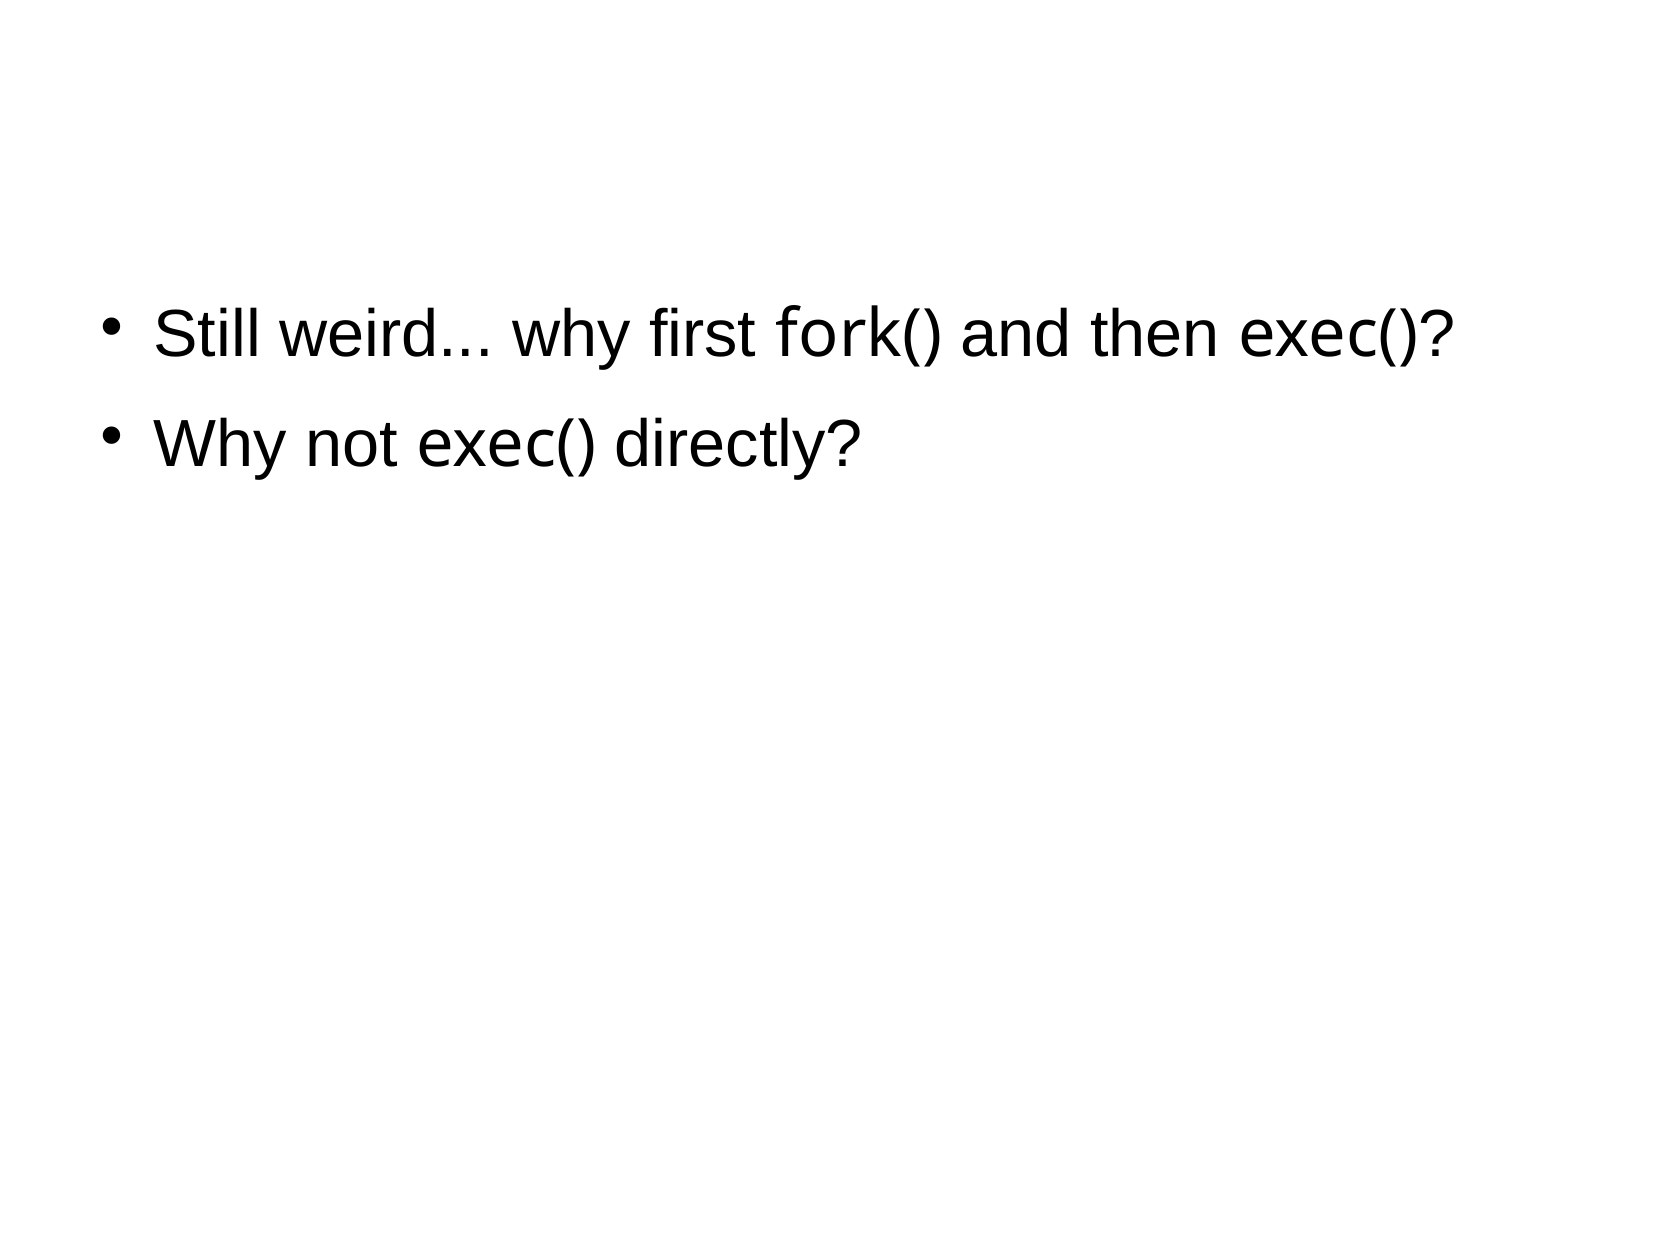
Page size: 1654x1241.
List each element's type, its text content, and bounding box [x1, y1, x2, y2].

list Still weird... why first fork() and then exec()? Why not exec() directly? [82, 290, 1571, 1010]
